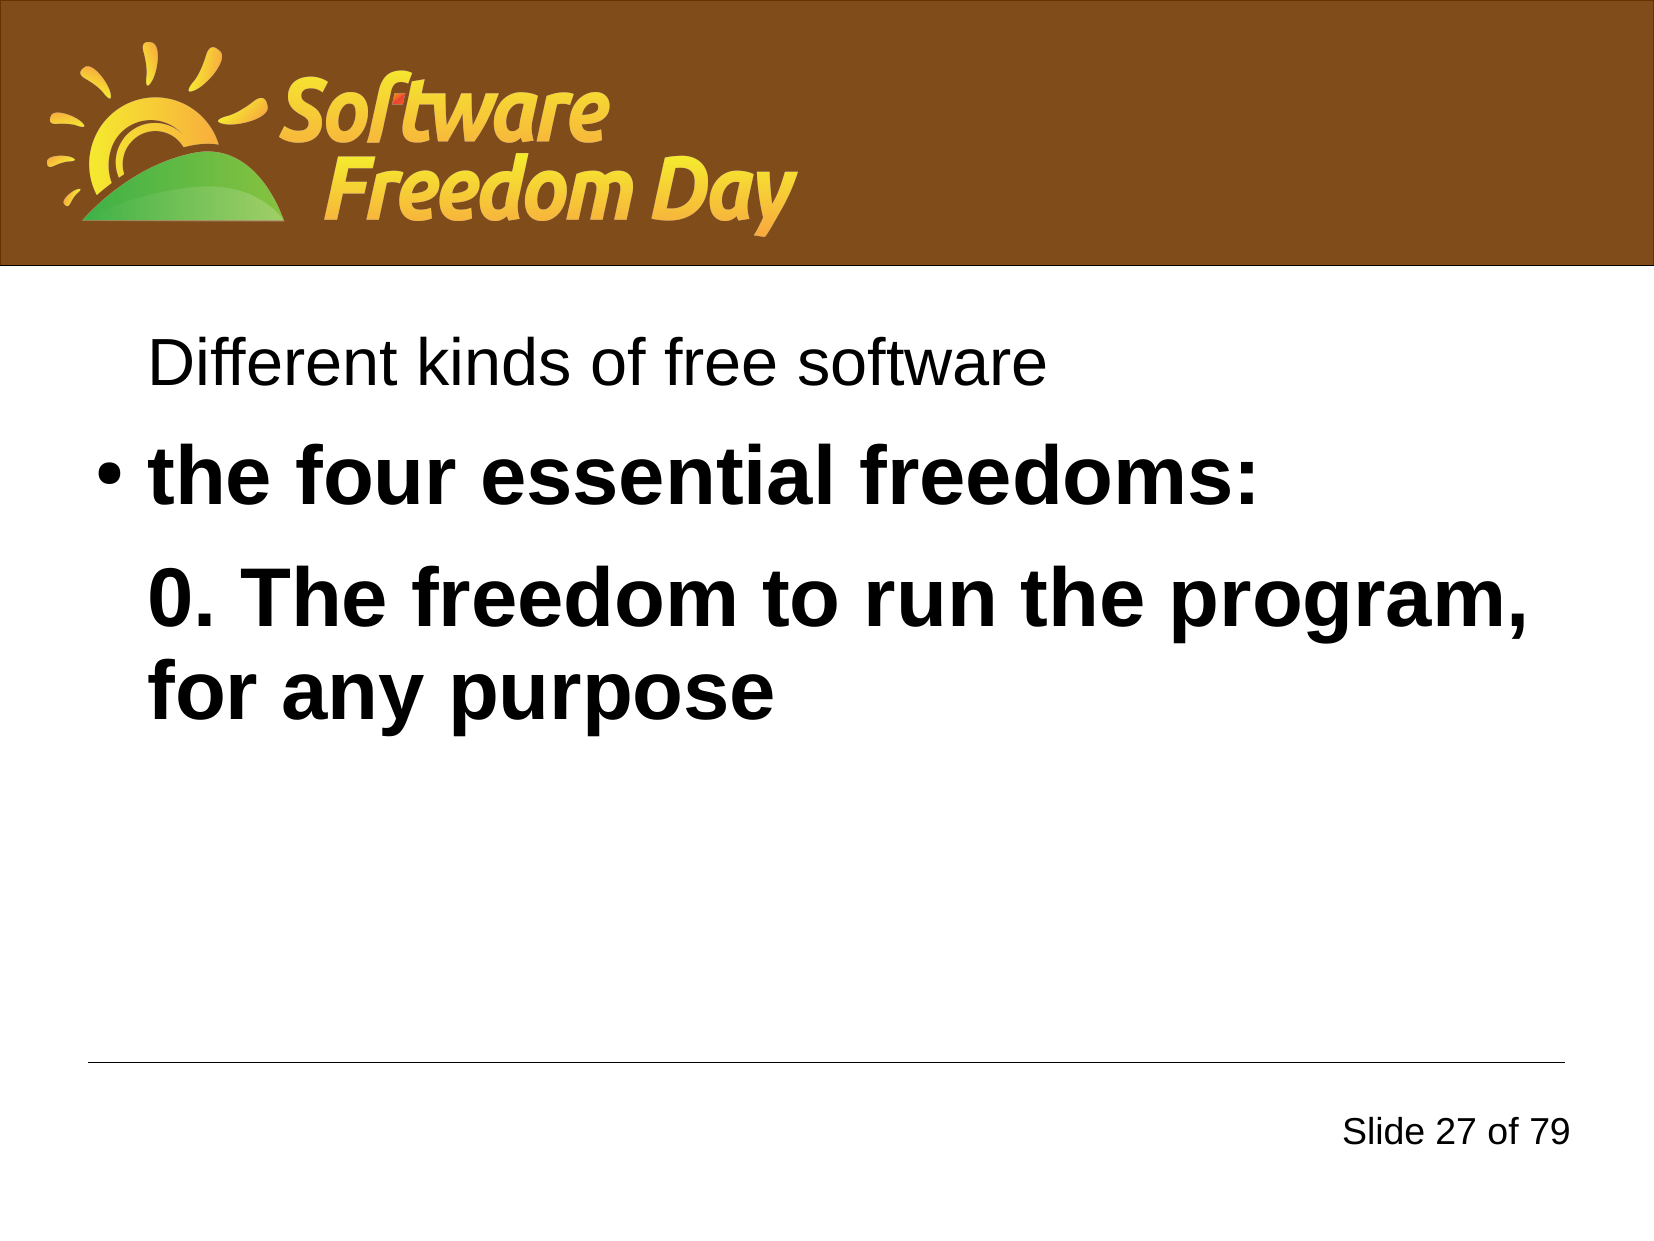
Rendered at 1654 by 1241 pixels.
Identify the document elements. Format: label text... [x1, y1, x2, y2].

list Different kinds of free software the four essential freedoms: 0. The freedom to run the program, for any purpose [76, 324, 1565, 1045]
picture [47, 42, 798, 237]
